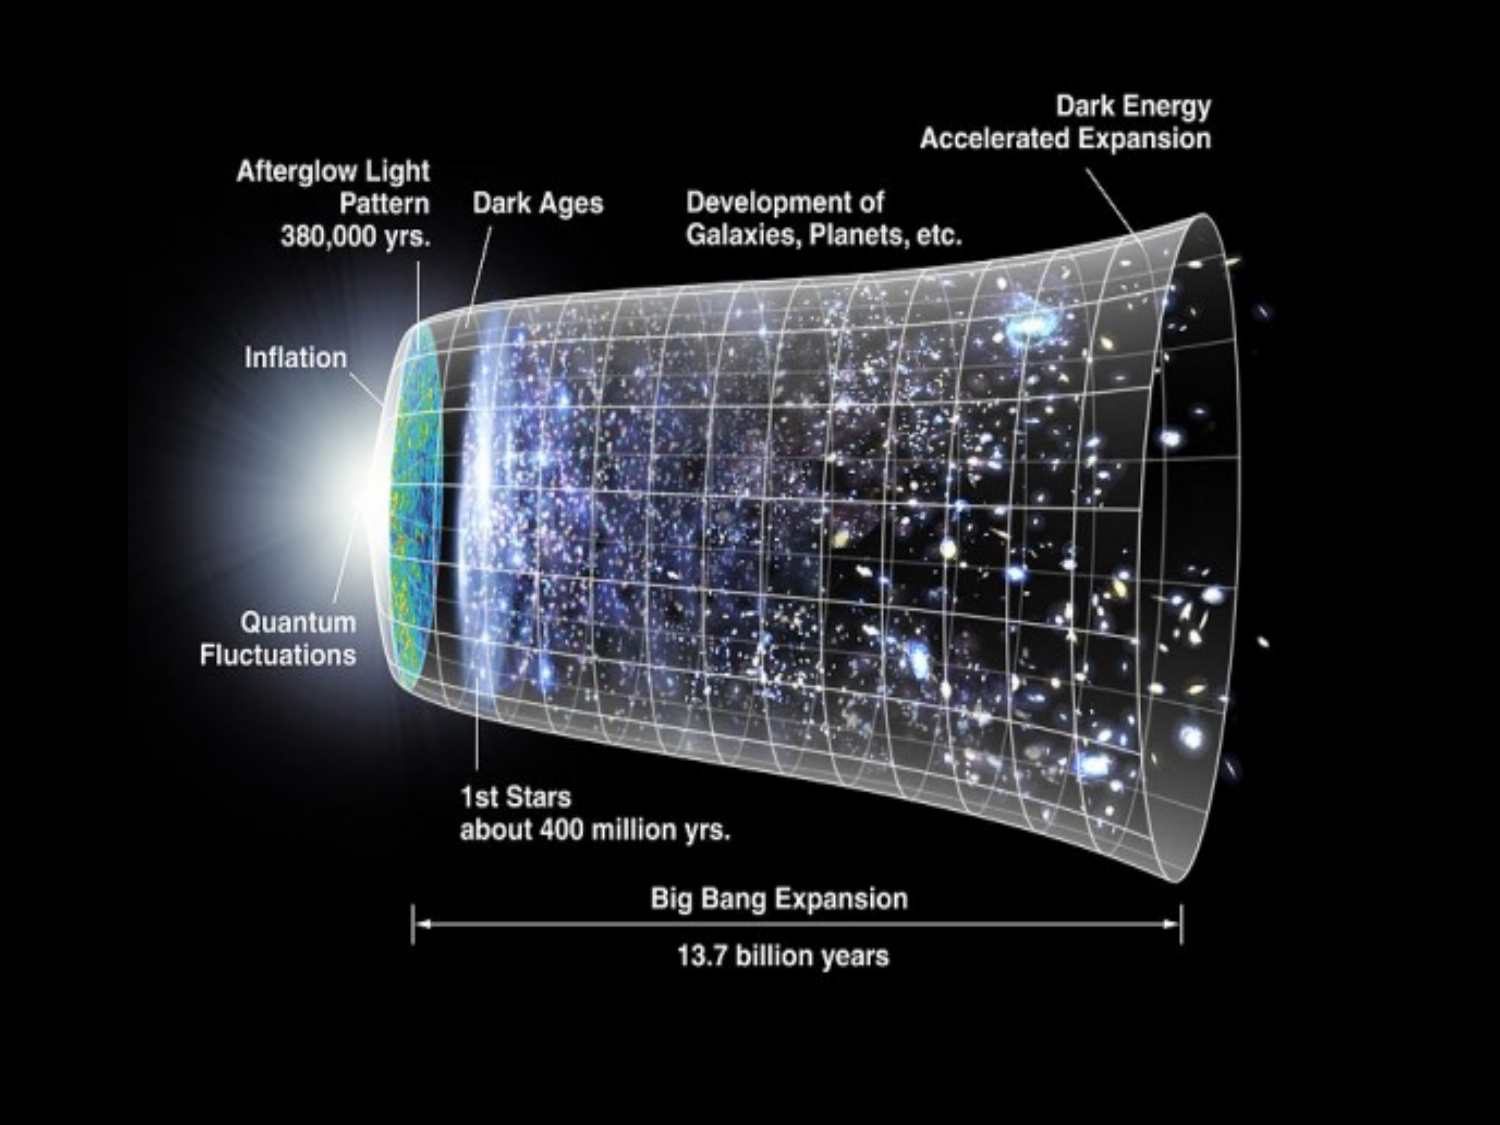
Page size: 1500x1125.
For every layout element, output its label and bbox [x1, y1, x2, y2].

picture [128, 81, 1383, 985]
